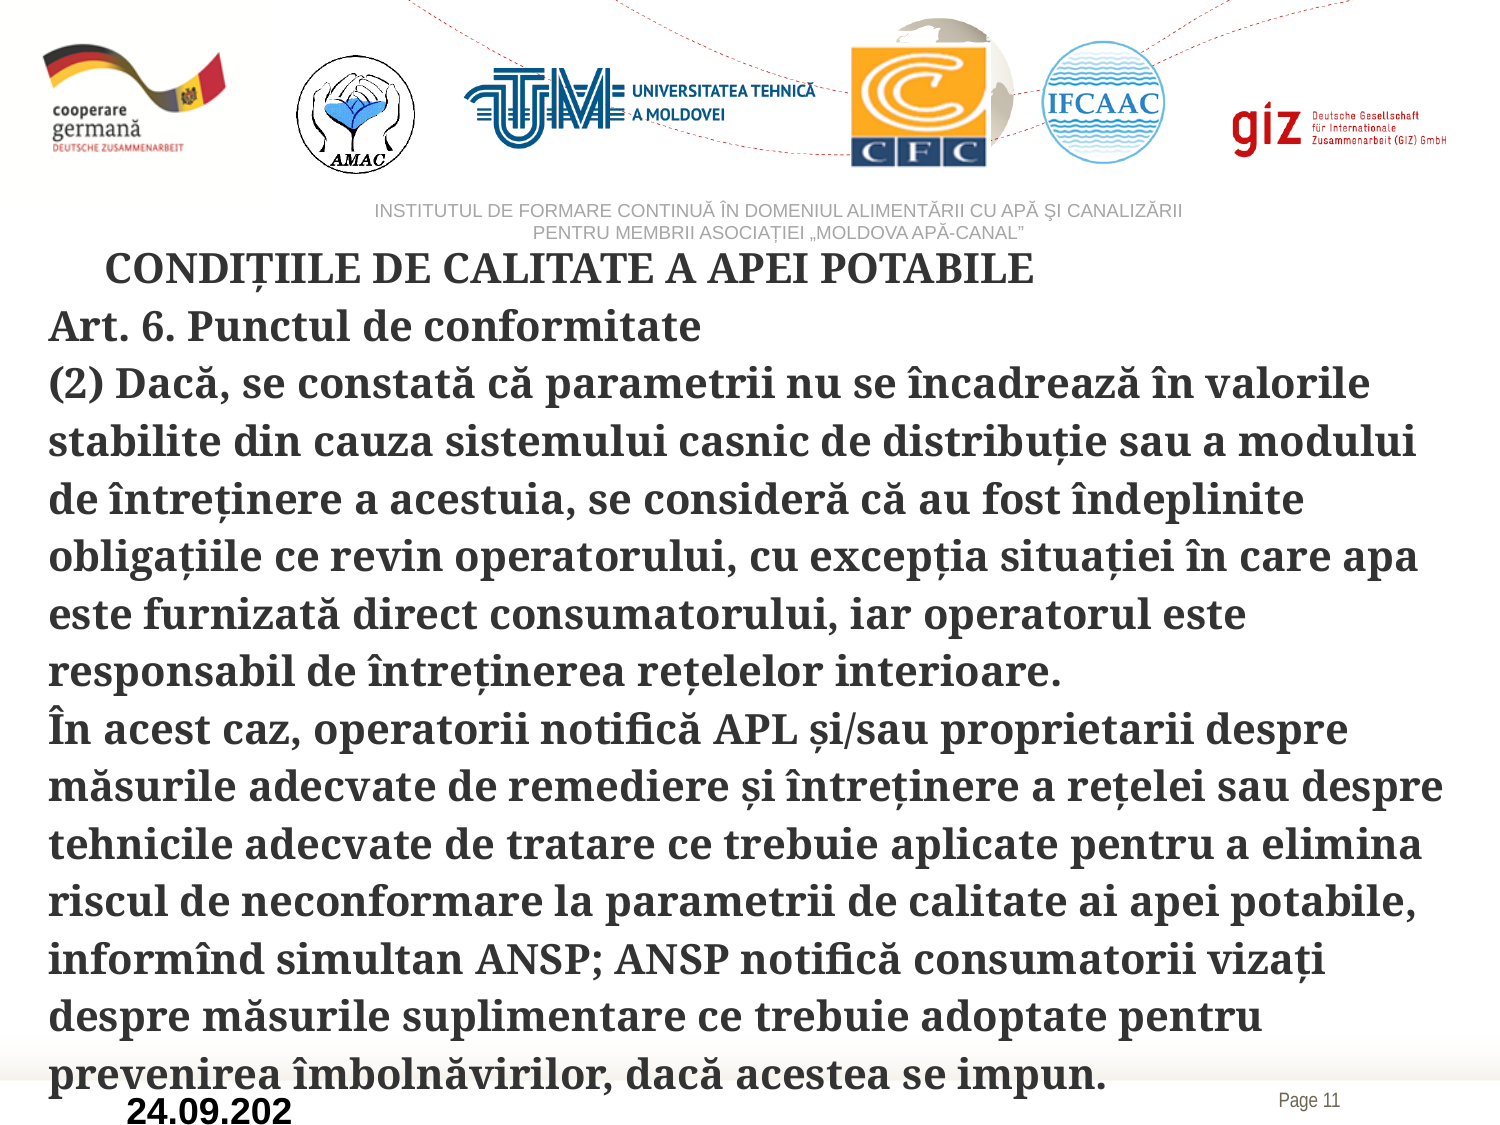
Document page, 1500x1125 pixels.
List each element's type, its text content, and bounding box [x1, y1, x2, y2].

slide_number 14.07.2021 [111, 1079, 324, 1120]
picture [360, 1069, 368, 1081]
picture [790, 1069, 798, 1076]
text_box INSTITUTUL DE FORMARE CONTINUĂ ÎN DOMENIUL ALIMENTĂRII CU APĂ ŞI CANALIZĂRII PENTRU MEMBRII ASOCIAȚIEI „MOLDOVA APĂ-CANAL” [190, 170, 1366, 251]
picture [180, 1070, 186, 1079]
picture [153, 1069, 161, 1076]
picture [319, 1070, 325, 1081]
picture [931, 1069, 939, 1076]
picture [115, 959, 124, 972]
picture [0, 959, 1500, 1081]
title CONDIȚIILE DE CALITATE A APEI POTABILE Art. 6. Punctul de conformitate (2) Dacă, se constată că parametrii nu se încadrează în valorile stabilite din cauza sistemului casnic de distribuție sau a modului de întreținere a acestuia, se consideră că au fost îndeplinite obligațiile ce revin operatorului, cu excepția situației în care apa este furnizată direct consumatorului, iar operatorul este responsabil de întreținerea rețelelor interioare. În acest caz, operatorii notifică APL și/sau proprietarii despre măsurile adecvate de remediere și întreținere a rețelei sau despre tehnicile adecvate de tratare ce trebuie aplicate pentru a elimina riscul de neconformare la parametrii de calitate ai apei potabile, informînd simultan ANSP; ANSP notifică consumatorii vizați despre măsurile suplimentare ce trebuie adoptate pentru prevenirea îmbolnăvirilor, dacă acestea se impun. [33, 227, 1484, 952]
picture [1079, 1070, 1085, 1081]
picture [332, 1070, 339, 1081]
picture [1023, 1069, 1031, 1081]
picture [633, 1069, 641, 1081]
picture [241, 1069, 249, 1076]
picture [885, 963, 892, 971]
picture [851, 1069, 859, 1076]
picture [776, 959, 785, 972]
picture [996, 1070, 1003, 1081]
picture [362, 959, 369, 971]
picture [104, 1069, 112, 1076]
picture [1218, 959, 1225, 970]
picture [983, 1070, 989, 1081]
picture [1128, 959, 1137, 972]
picture [427, 1070, 433, 1081]
picture [384, 1069, 393, 1081]
picture [1019, 959, 1026, 971]
picture [419, 963, 426, 971]
picture [1086, 963, 1093, 971]
picture [58, 1069, 66, 1081]
picture [0, 0, 1500, 206]
picture [246, 959, 254, 971]
picture [568, 1069, 577, 1081]
picture [1277, 963, 1284, 971]
picture [943, 959, 952, 972]
